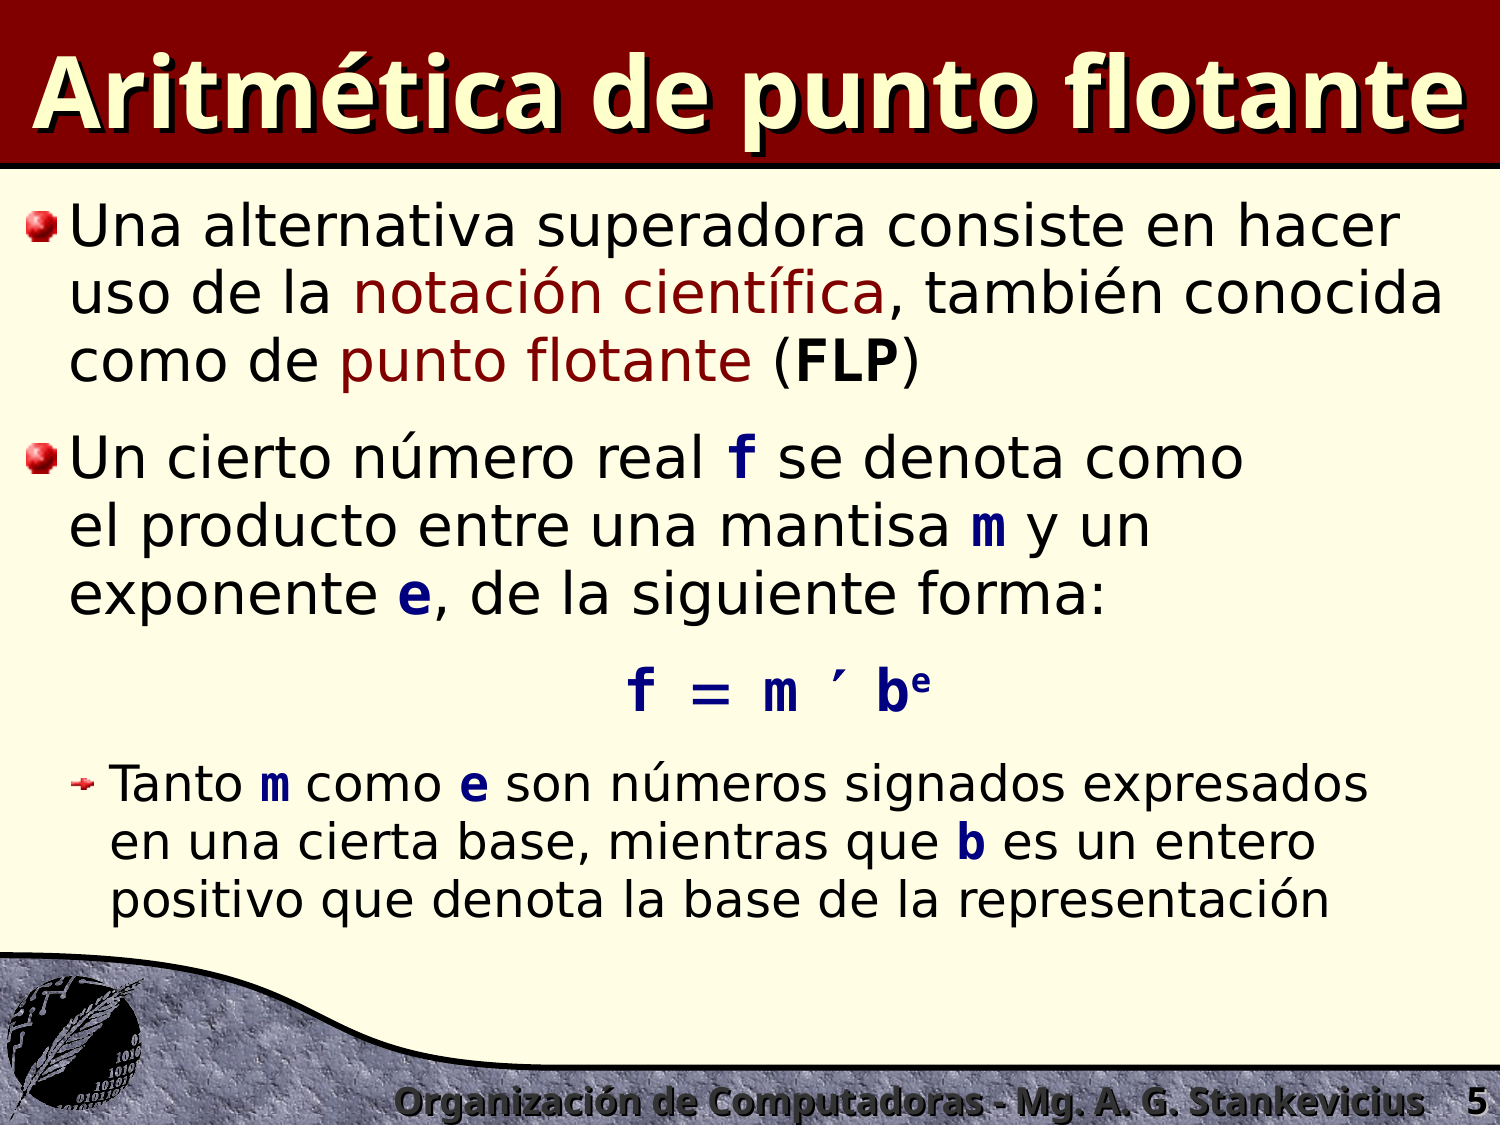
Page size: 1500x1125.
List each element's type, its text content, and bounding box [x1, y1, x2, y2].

picture [448, 1100, 455, 1110]
title Aritmética de punto flotante [15, 5, 1485, 160]
list Una alternativa superadora consiste en hacer uso de la notación científica, también conocida como de punto flotante (FLP) Un cierto número real f se denota como el producto entre una mantisa m y un exponente e, de la siguiente forma: f = m ´ be Tanto m como e son números signados expresados en una cierta base, mientras que b es un entero positivo que denota la base de la representación [11, 192, 1486, 939]
picture [1058, 1100, 1065, 1110]
picture [802, 1100, 806, 1110]
picture [0, 959, 1500, 1125]
